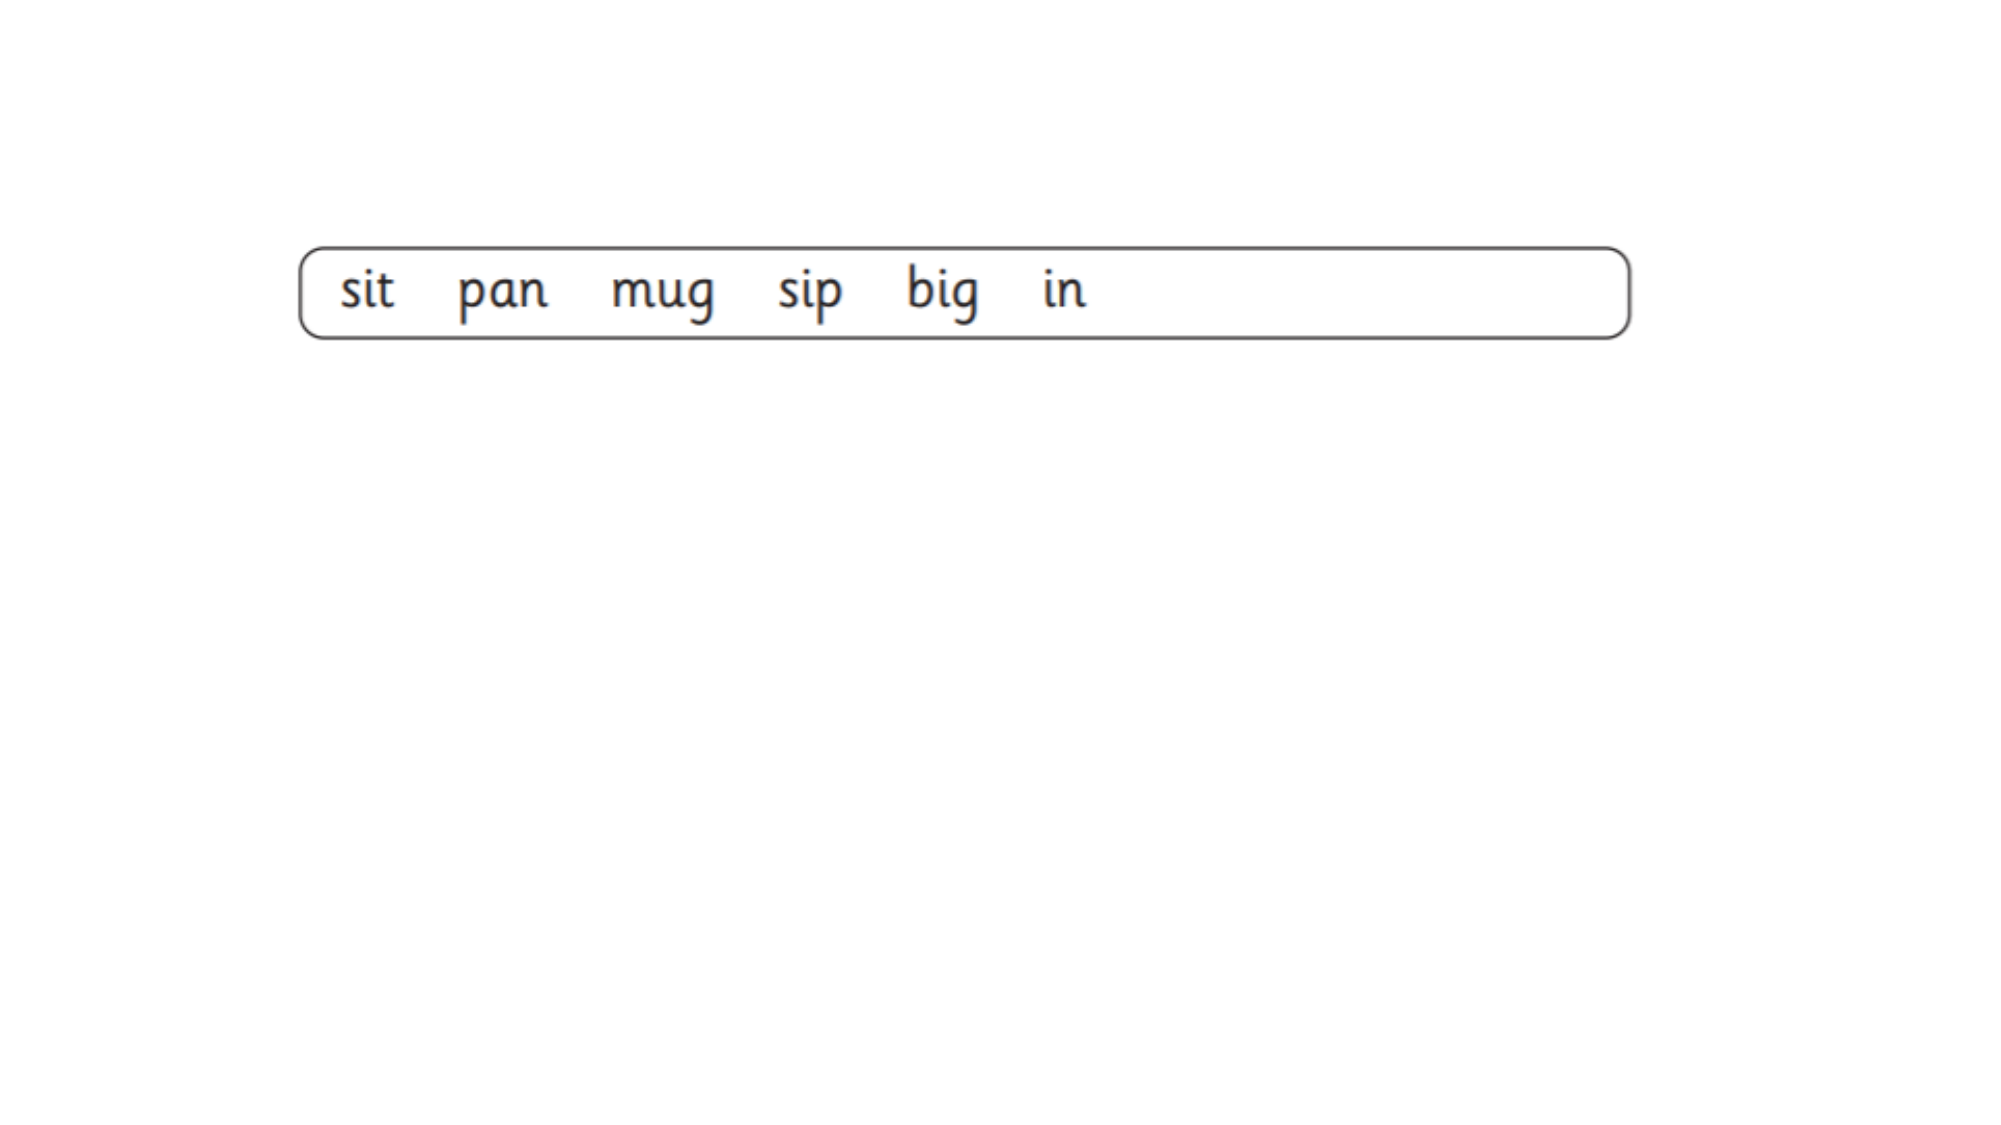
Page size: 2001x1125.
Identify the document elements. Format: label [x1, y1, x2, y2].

picture [249, 228, 1674, 447]
